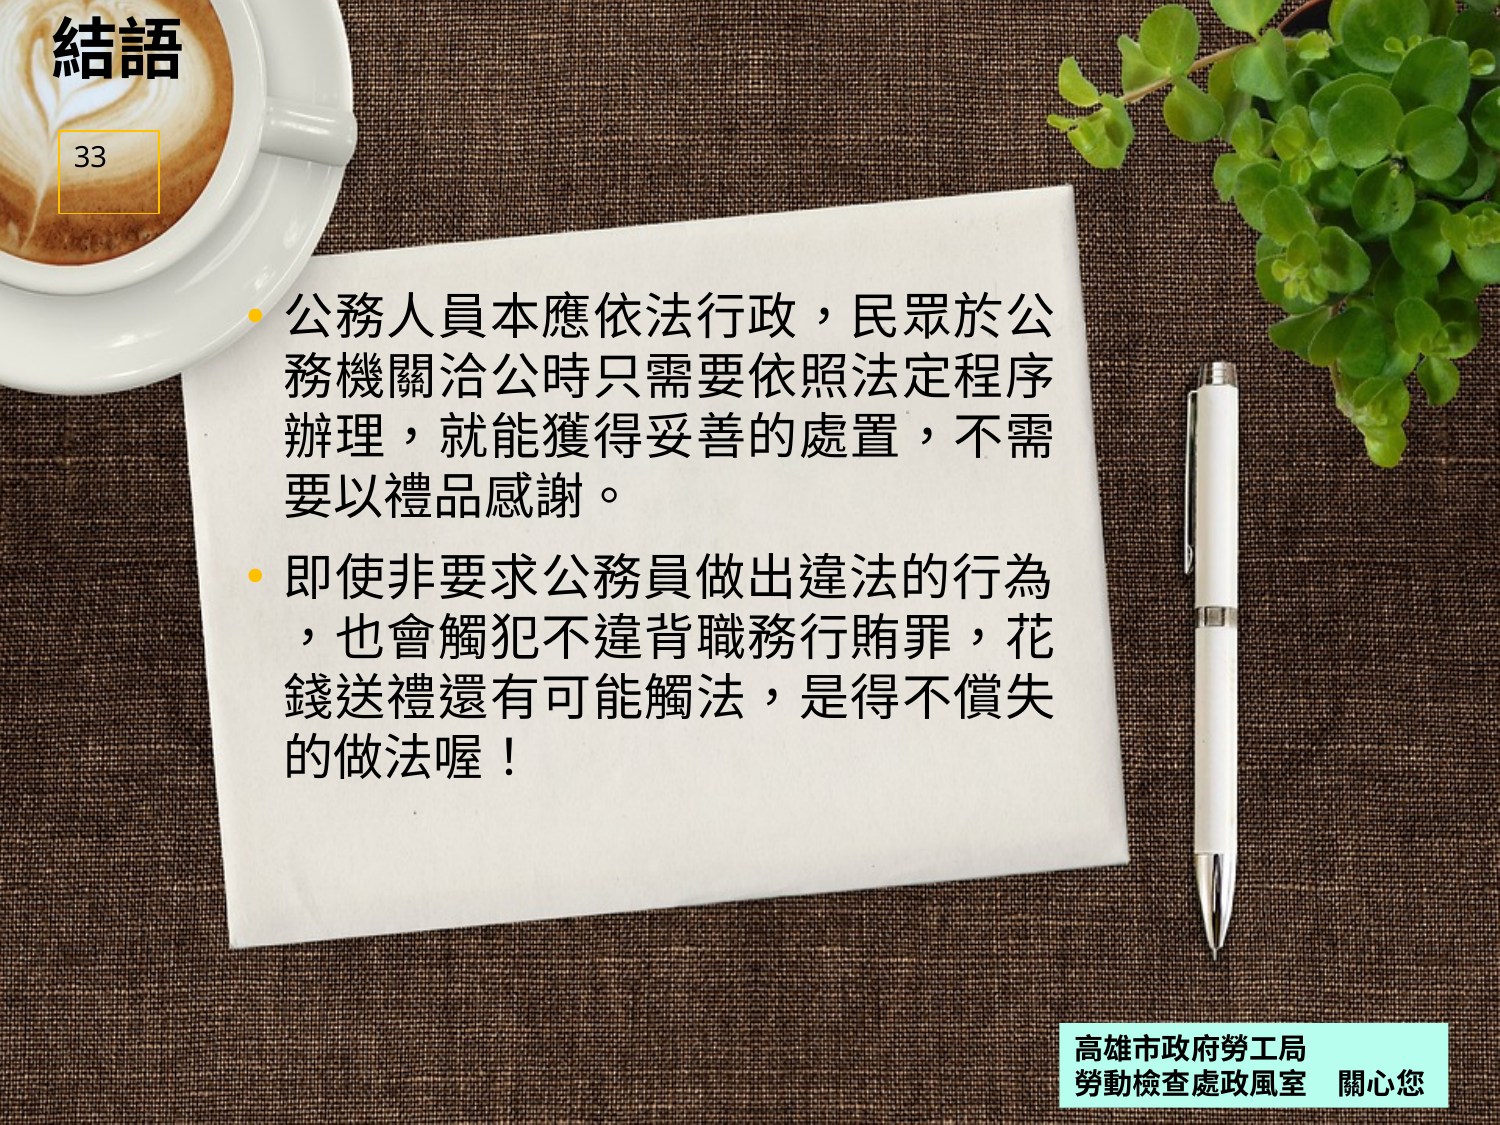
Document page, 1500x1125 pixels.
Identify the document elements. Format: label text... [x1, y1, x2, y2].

list 公務人員本應依法行政，民眾於公務機關洽公時只需要依照法定程序辦理，就能獲得妥善的處置，不需要以禮品感謝。 即使非要求公務員做出違法的行為 ，也會觸犯不違背職務行賄罪，花錢送禮還有可能觸法，是得不償失的做法喔！ [231, 277, 1071, 992]
slide_number <編號> [59, 131, 159, 214]
picture [0, 0, 1500, 1125]
text_box 高雄市政府勞工局 勞動檢查處政風室 關心您 [1059, 1022, 1449, 1108]
title 結語 [36, 8, 1330, 226]
